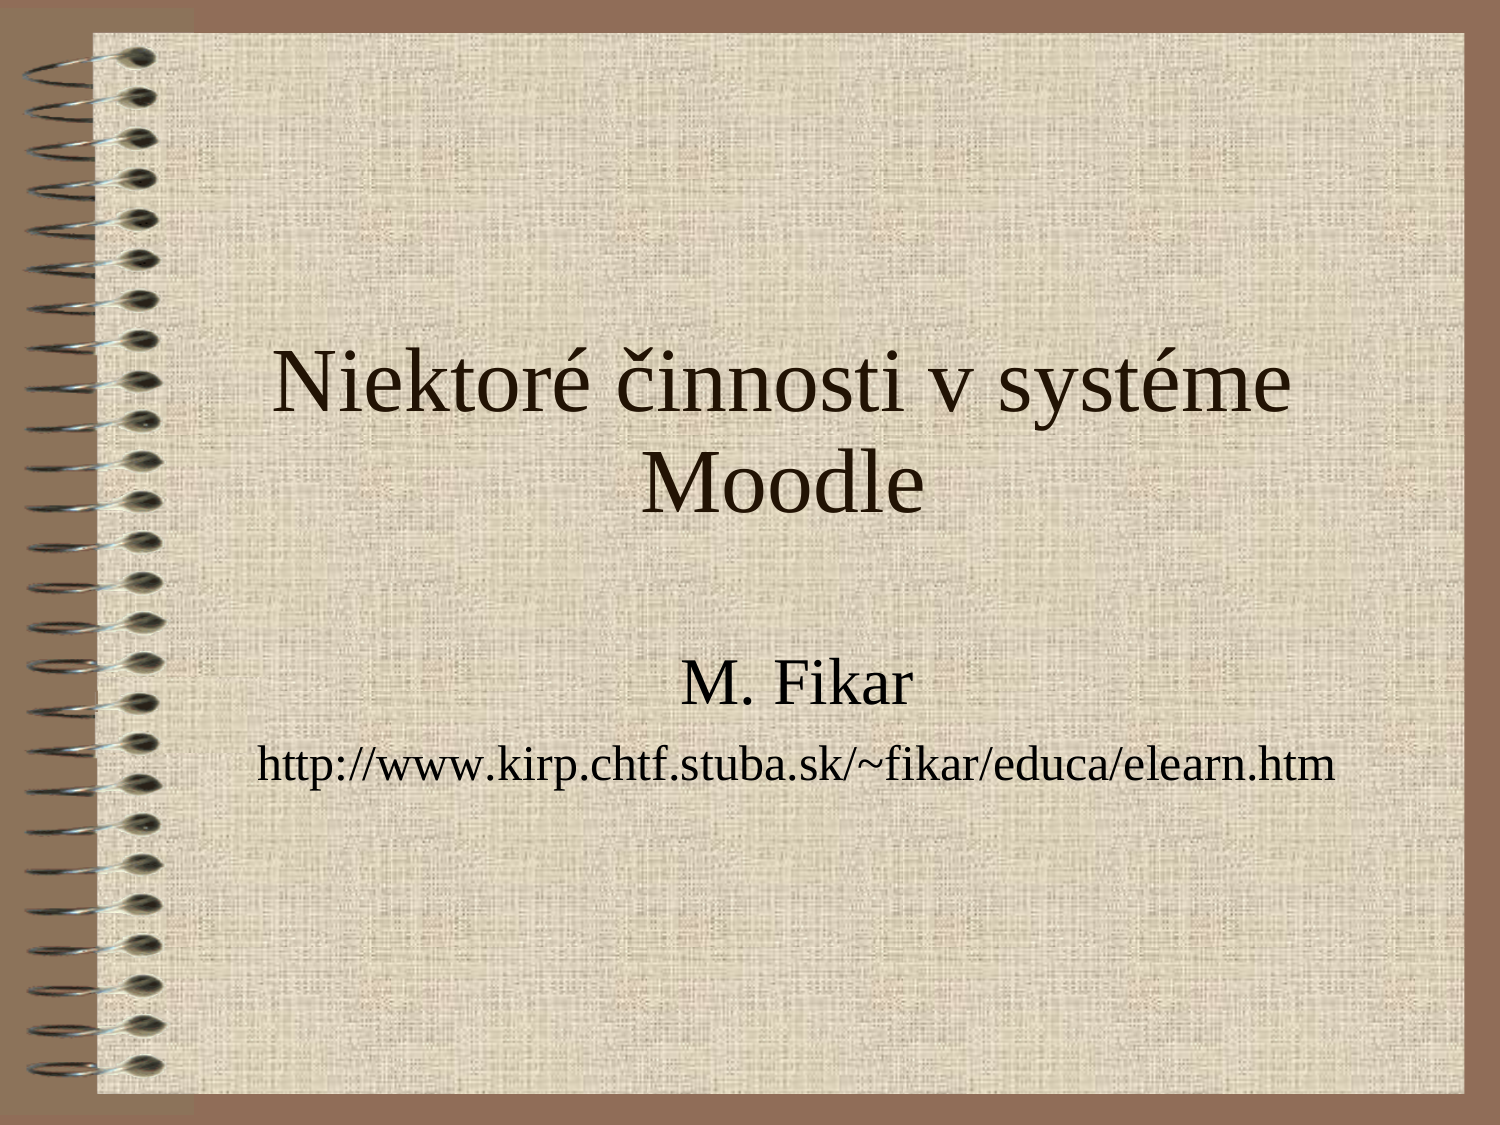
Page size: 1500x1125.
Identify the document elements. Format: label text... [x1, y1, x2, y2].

title Niektoré činnosti v systéme Moodle [149, 313, 1417, 549]
picture [0, 8, 1465, 1115]
subtitle M. Fikar http://www.kirp.chtf.stuba.sk/~fikar/educa/elearn.htm [206, 637, 1388, 929]
